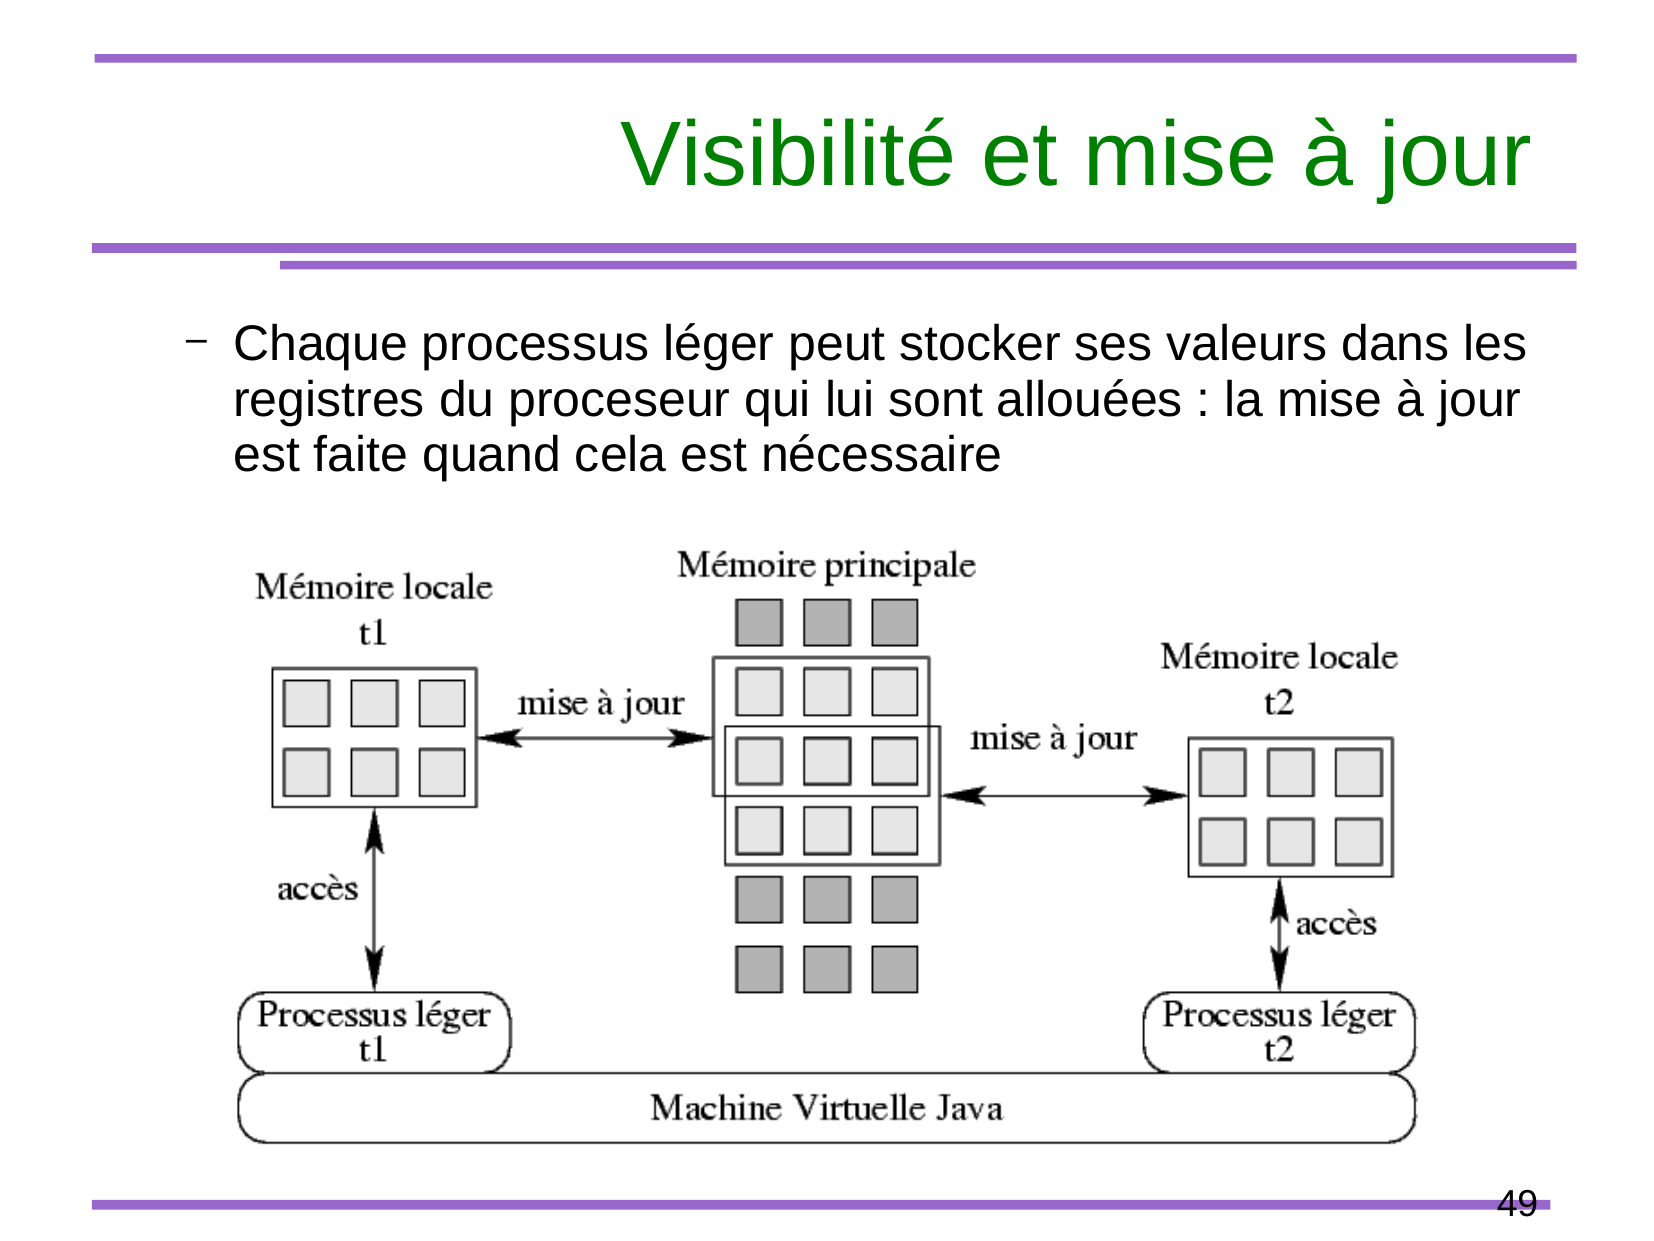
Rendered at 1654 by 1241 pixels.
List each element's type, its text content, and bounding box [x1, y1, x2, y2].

list Chaque processus léger peut stocker ses valeurs dans les registres du proceseur qui lui sont allouées : la mise à jour est faite quand cela est nécessaire [91, 315, 1563, 499]
picture [236, 546, 1418, 1146]
title Visibilité et mise à jour [121, 49, 1534, 257]
